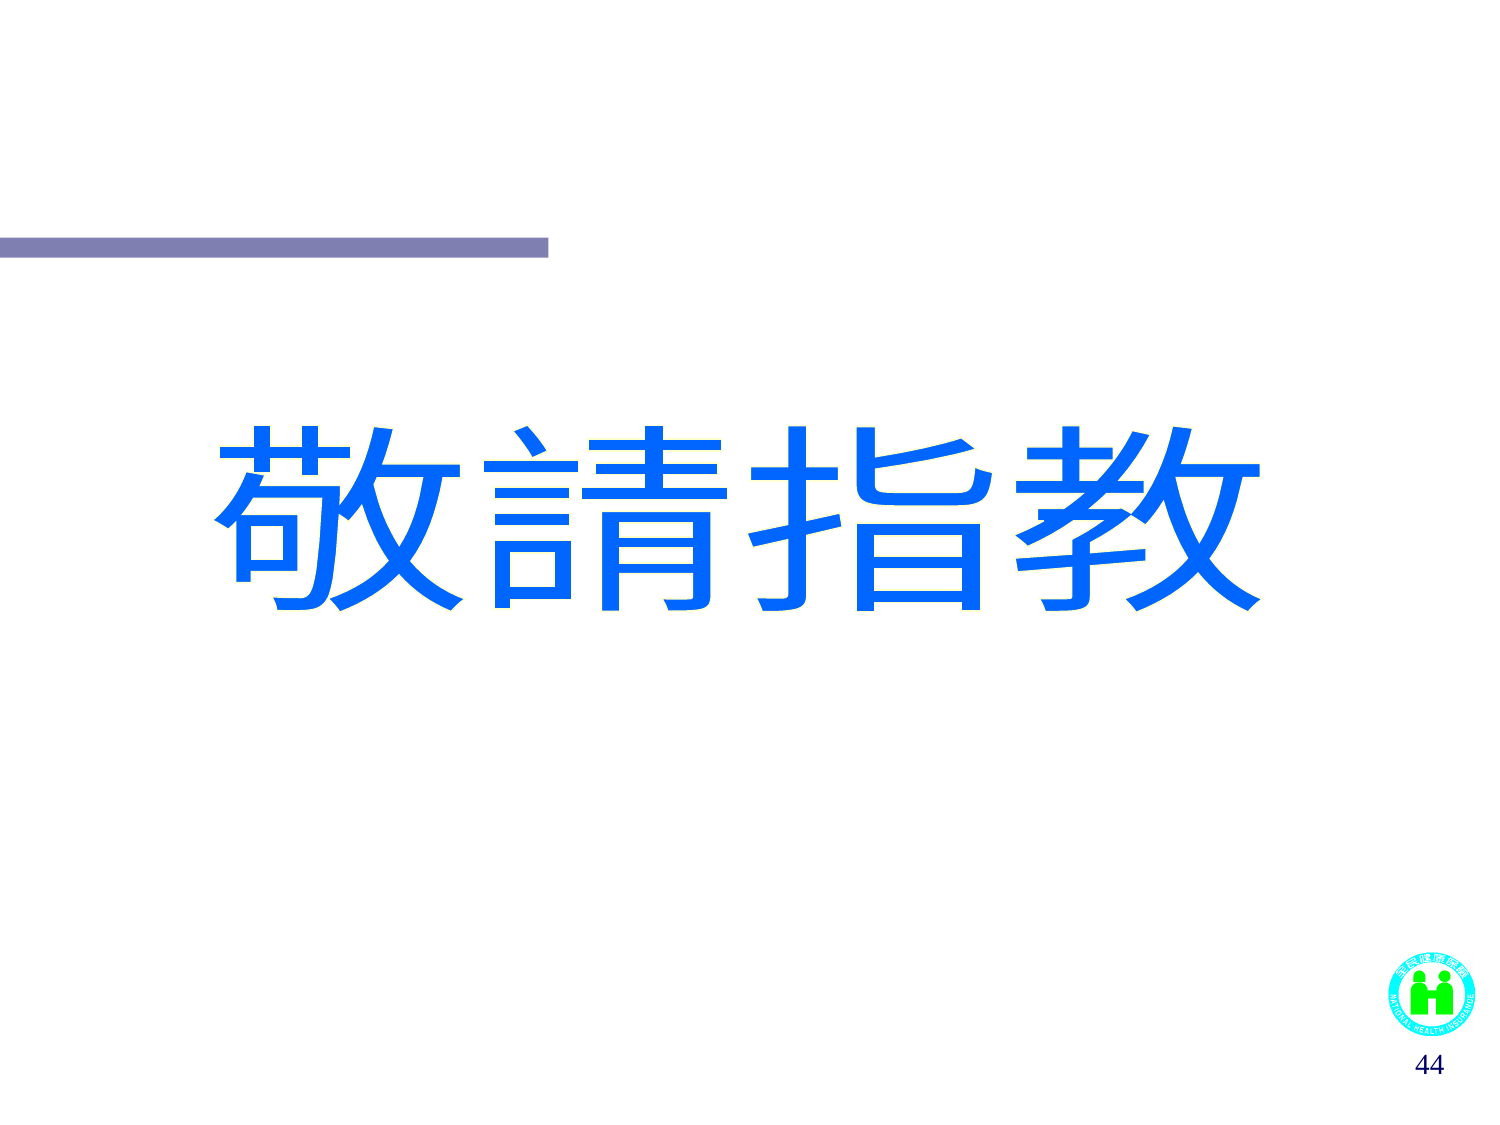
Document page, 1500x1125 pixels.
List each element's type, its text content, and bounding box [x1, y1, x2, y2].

text_box 敬請指教 [580, 425, 728, 500]
text_box 敬請指教 [855, 523, 982, 612]
text_box 敬請指教 [1013, 425, 1263, 613]
text_box 敬請指教 [483, 460, 579, 473]
text_box 敬請指教 [493, 486, 570, 499]
text_box 敬請指教 [493, 540, 572, 610]
text_box 敬請指教 [212, 425, 466, 613]
text_box 敬請指教 [601, 511, 712, 612]
text_box 敬請指教 [746, 425, 843, 612]
text_box 敬請指教 [512, 424, 548, 459]
text_box 敬請指教 [855, 426, 993, 507]
text_box 敬請指教 [493, 513, 570, 526]
text_box [1400, 1037, 1476, 1125]
